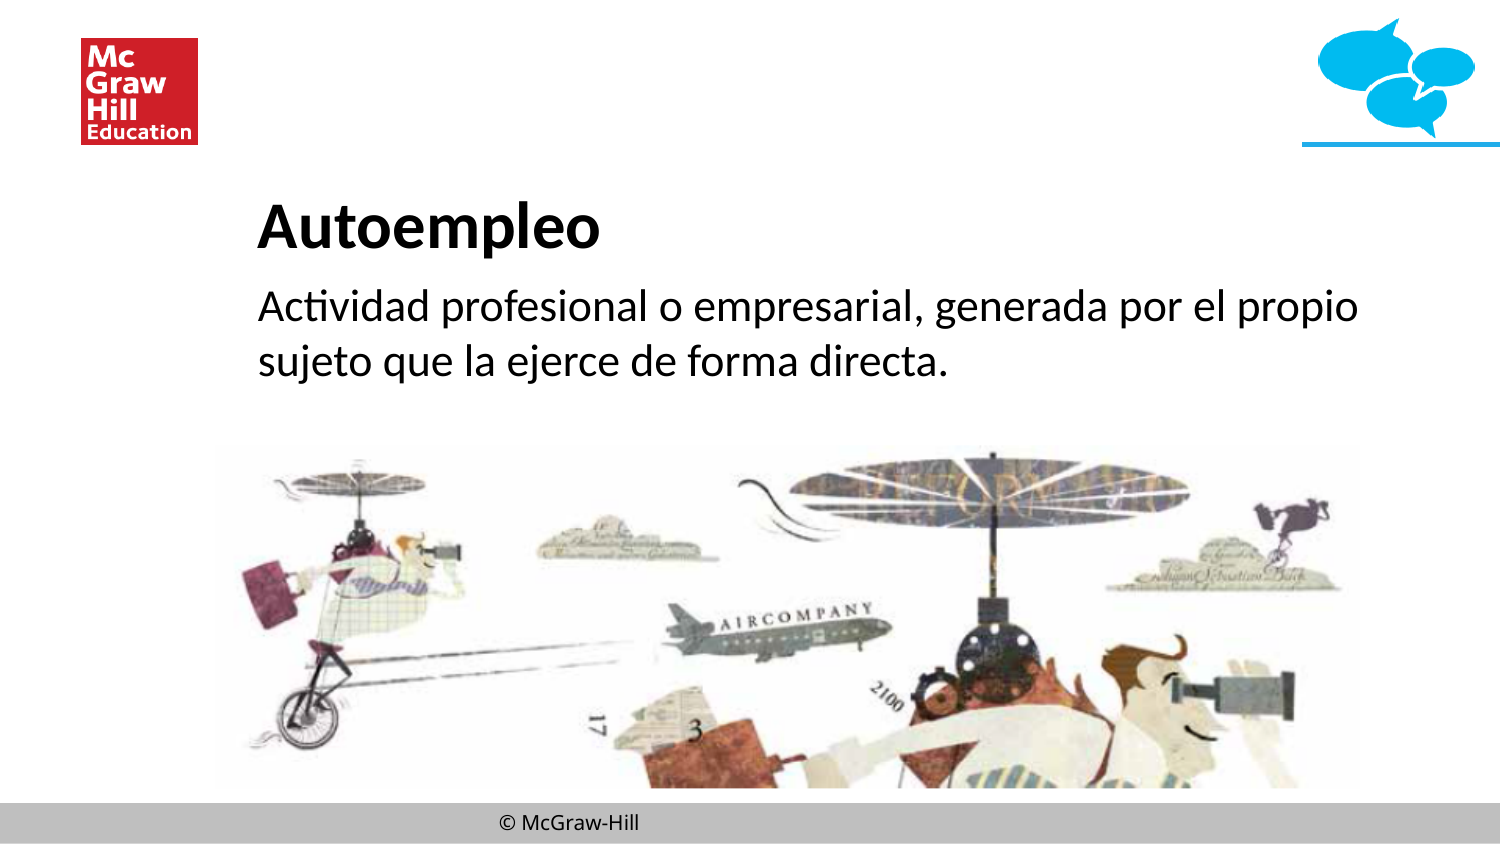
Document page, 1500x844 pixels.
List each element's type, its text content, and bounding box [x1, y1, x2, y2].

picture [215, 444, 1363, 798]
picture [81, 38, 198, 145]
picture [1285, 12, 1475, 139]
text_box Autoempleo Actividad profesional o empresarial, generada por el propio sujeto que la ejerce de forma directa. [243, 174, 1382, 418]
